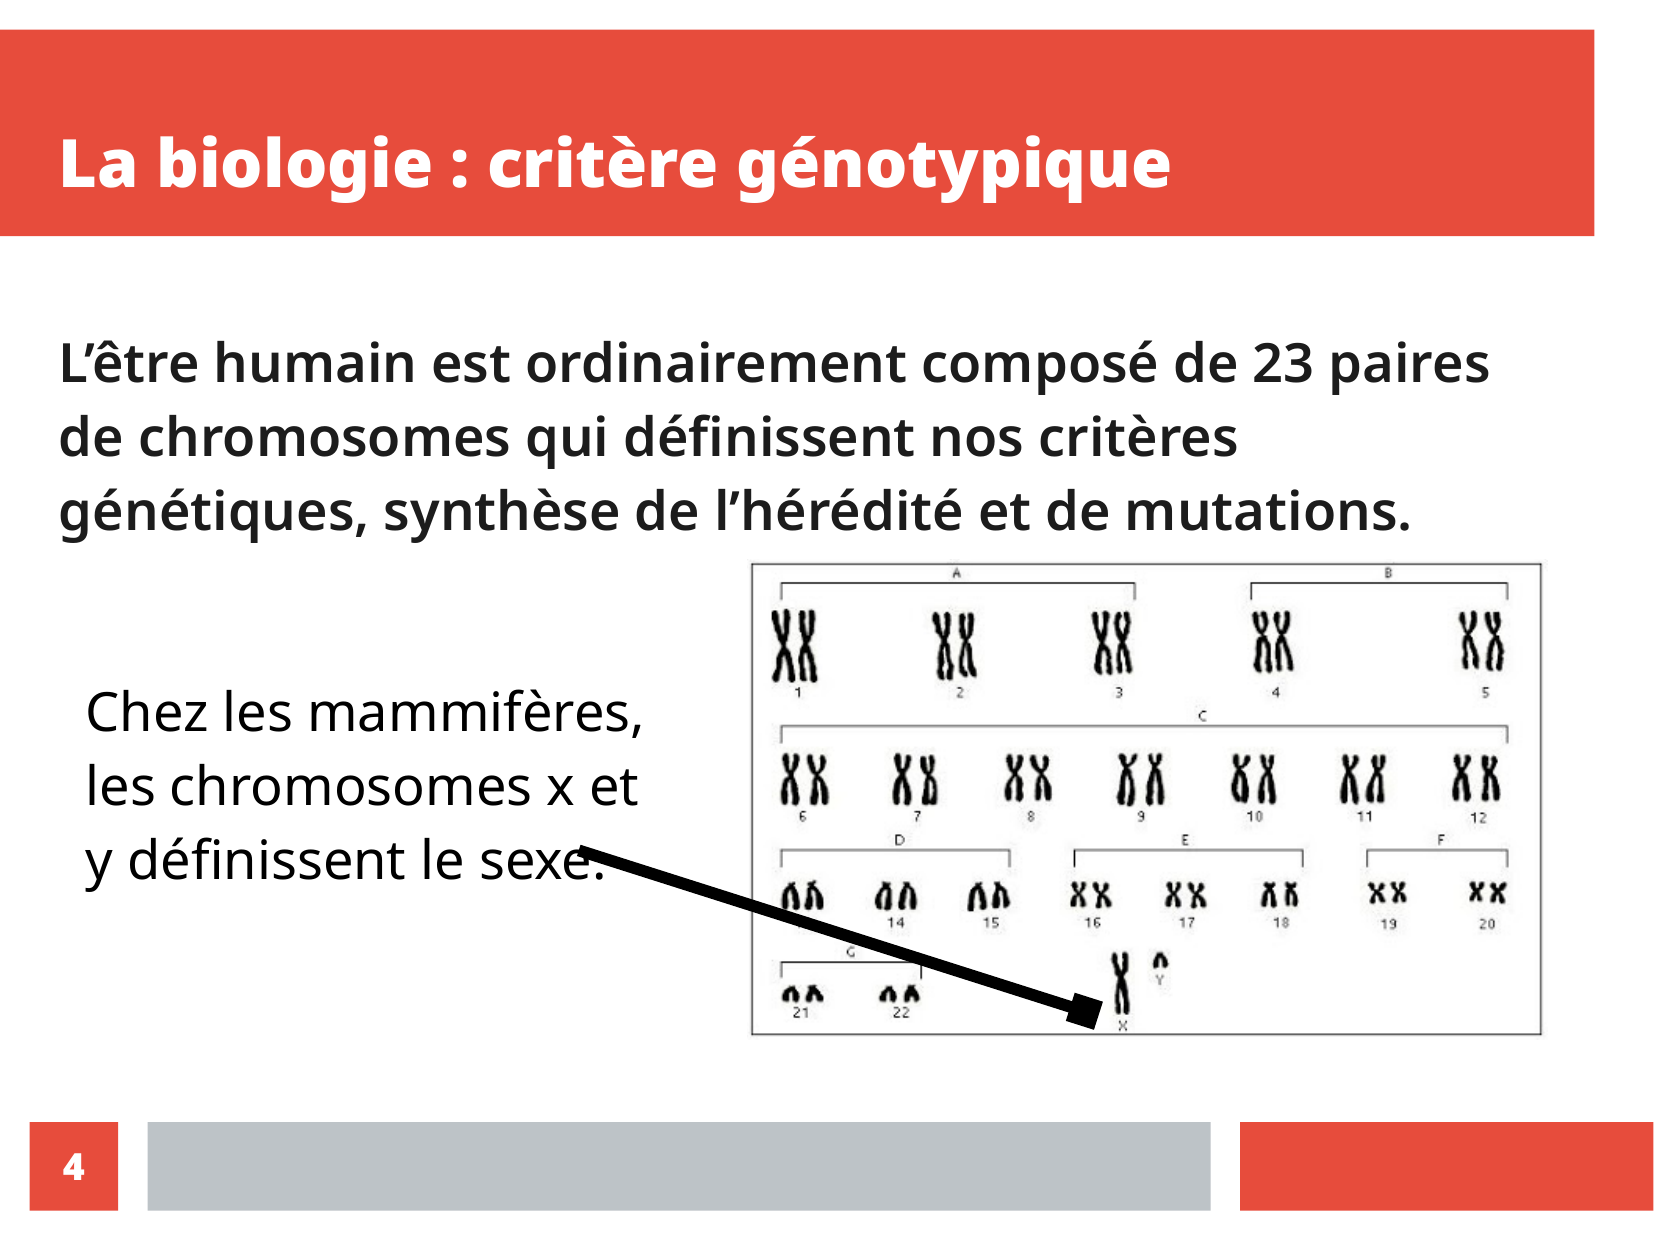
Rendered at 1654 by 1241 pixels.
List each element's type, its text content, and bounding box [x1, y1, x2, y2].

text_box Chez les mammifères, les chromosomes x et y définissent le sexe. [70, 666, 662, 934]
picture [747, 559, 1548, 1040]
title La biologie : critère génotypique [59, 59, 1595, 207]
list L’être humain est ordinairement composé de 23 paires de chromosomes qui définissent nos critères génétiques, synthèse de l’hérédité et de mutations. [59, 324, 1565, 1093]
